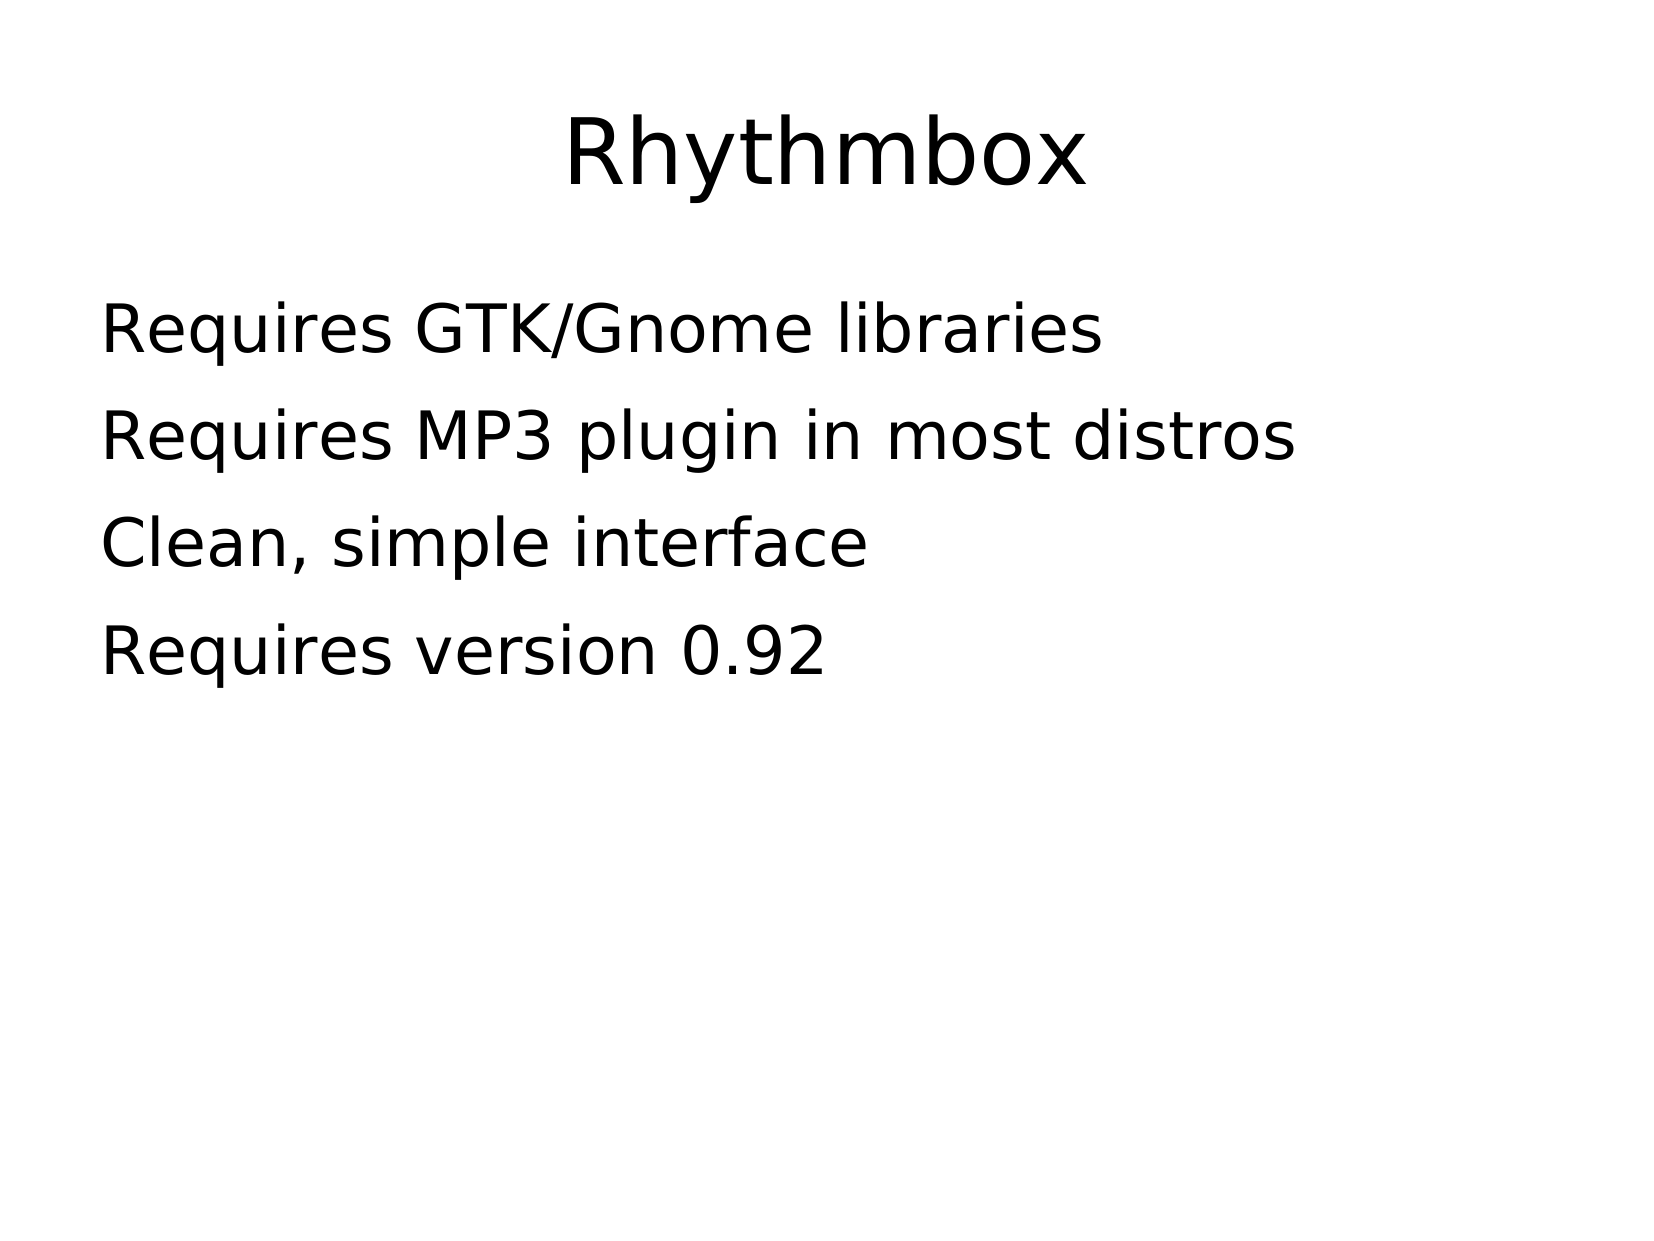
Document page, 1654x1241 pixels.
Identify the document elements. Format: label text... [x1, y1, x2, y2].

list Requires GTK/Gnome libraries Requires MP3 plugin in most distros Clean, simple interface Requires version 0.92 [82, 290, 1571, 1109]
title Rhythmbox [82, 49, 1571, 257]
